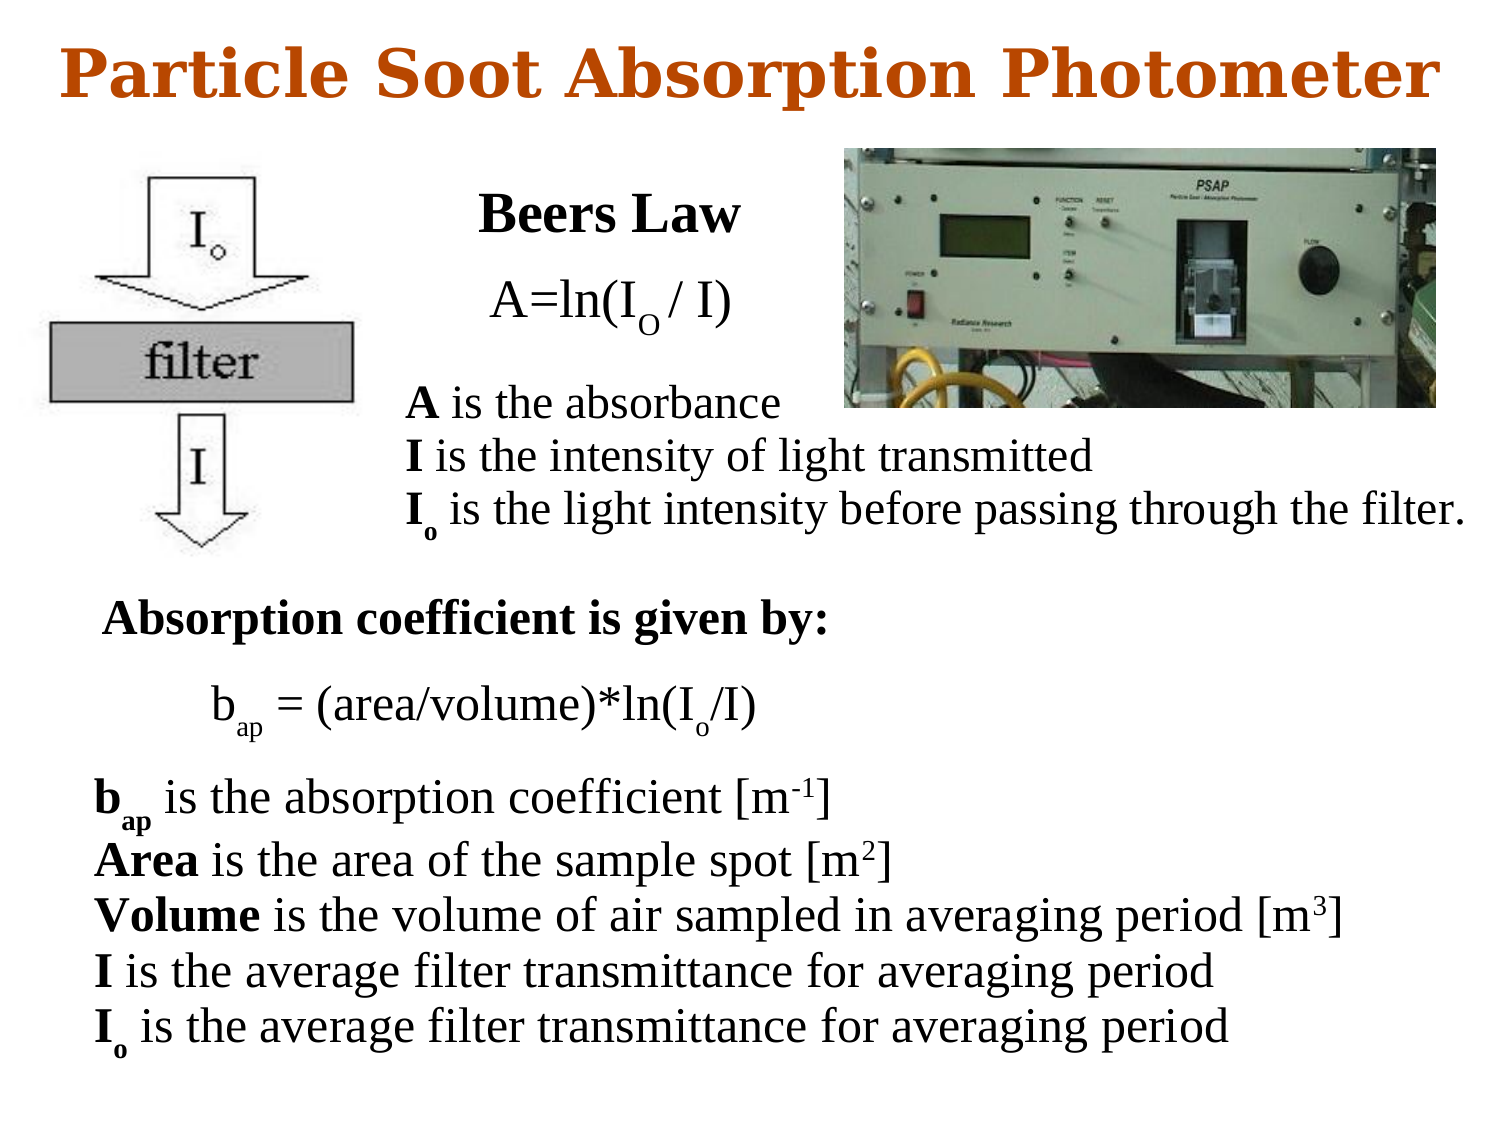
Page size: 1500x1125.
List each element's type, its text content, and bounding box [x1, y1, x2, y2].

title Particle Soot Absorption Photometer [0, 23, 1500, 128]
picture [0, 128, 395, 568]
text_box A is the absorbance I is the intensity of light transmitted Io is the light intensity before passing through the filter. [404, 378, 1469, 547]
text_box Absorption coefficient is given by: [101, 593, 885, 645]
text_box Beers Law [478, 184, 742, 245]
text_box A=ln(IO / I) [489, 269, 733, 338]
text_box bap is the absorption coefficient [m-1] Area is the area of the sample spot [m2] Volume is the volume of air sampled in averaging period [m3] I is the average filter transmittance for averaging period Io is the average filter transmittance for averaging period [93, 769, 1345, 1066]
picture [844, 148, 1436, 408]
text_box bap = (area/volume)*ln(Io/I) [198, 675, 758, 739]
